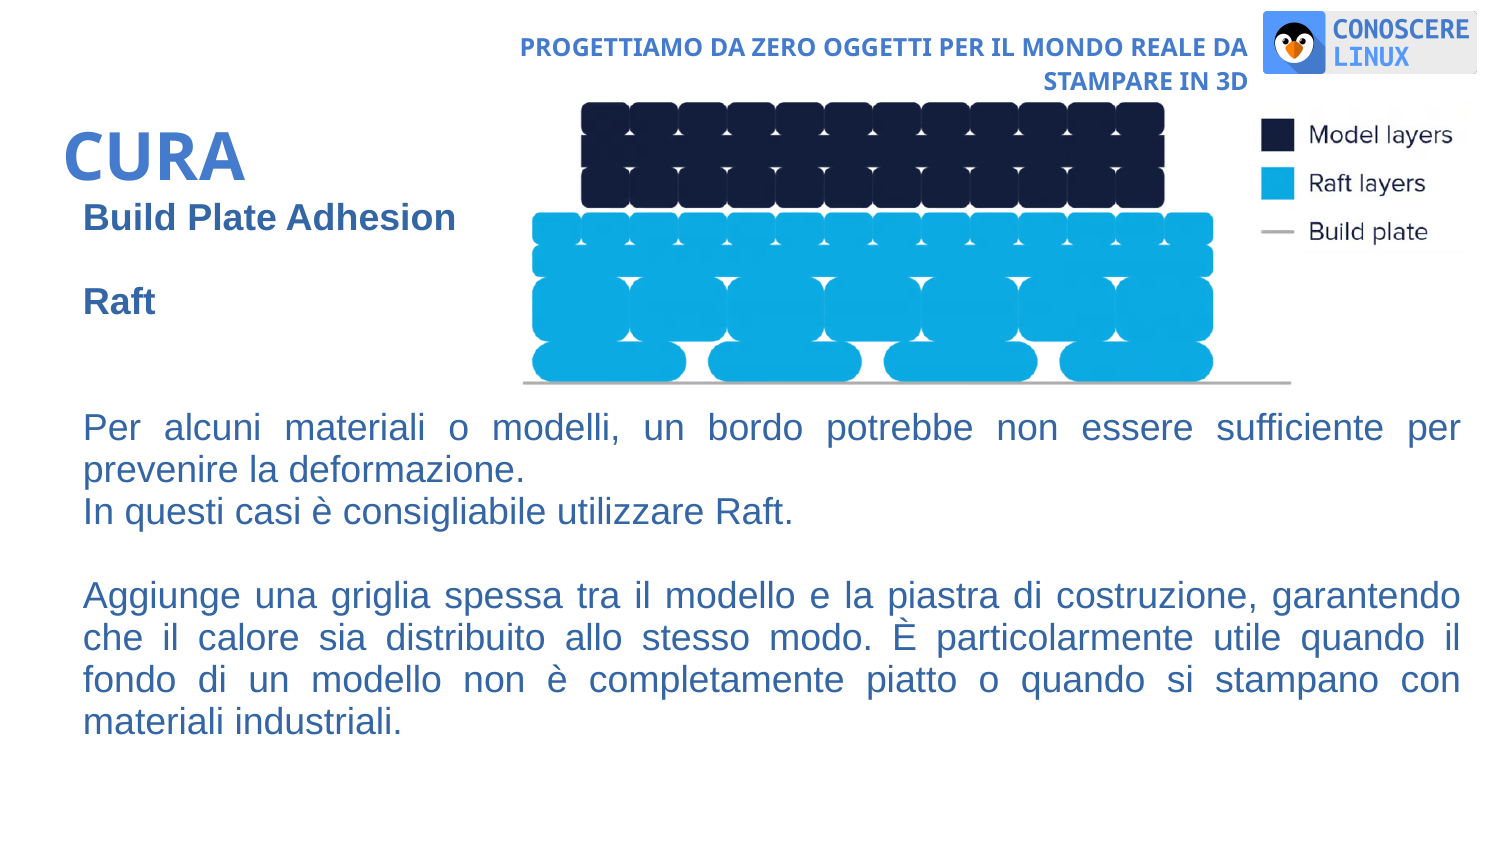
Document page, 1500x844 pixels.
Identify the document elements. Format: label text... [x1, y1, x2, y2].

text_box Build Plate Adhesion Raft Per alcuni materiali o modelli, un bordo potrebbe non essere sufficiente per prevenire la deformazione. In questi casi è consigliabile utilizzare Raft. Aggiunge una griglia spessa tra il modello e la piastra di costruzione, garantendo che il calore sia distribuito allo stesso modo. È particolarmente utile quando il fondo di un modello non è completamente piatto o quando si stampano con materiali industriali. [68, 188, 1476, 792]
picture [1263, 11, 1477, 74]
picture [506, 93, 1478, 392]
text_box PROGETTIAMO DA ZERO OGGETTI PER IL MONDO REALE DA STAMPARE IN 3D [437, 21, 1264, 91]
text_box CURA [47, 102, 506, 189]
